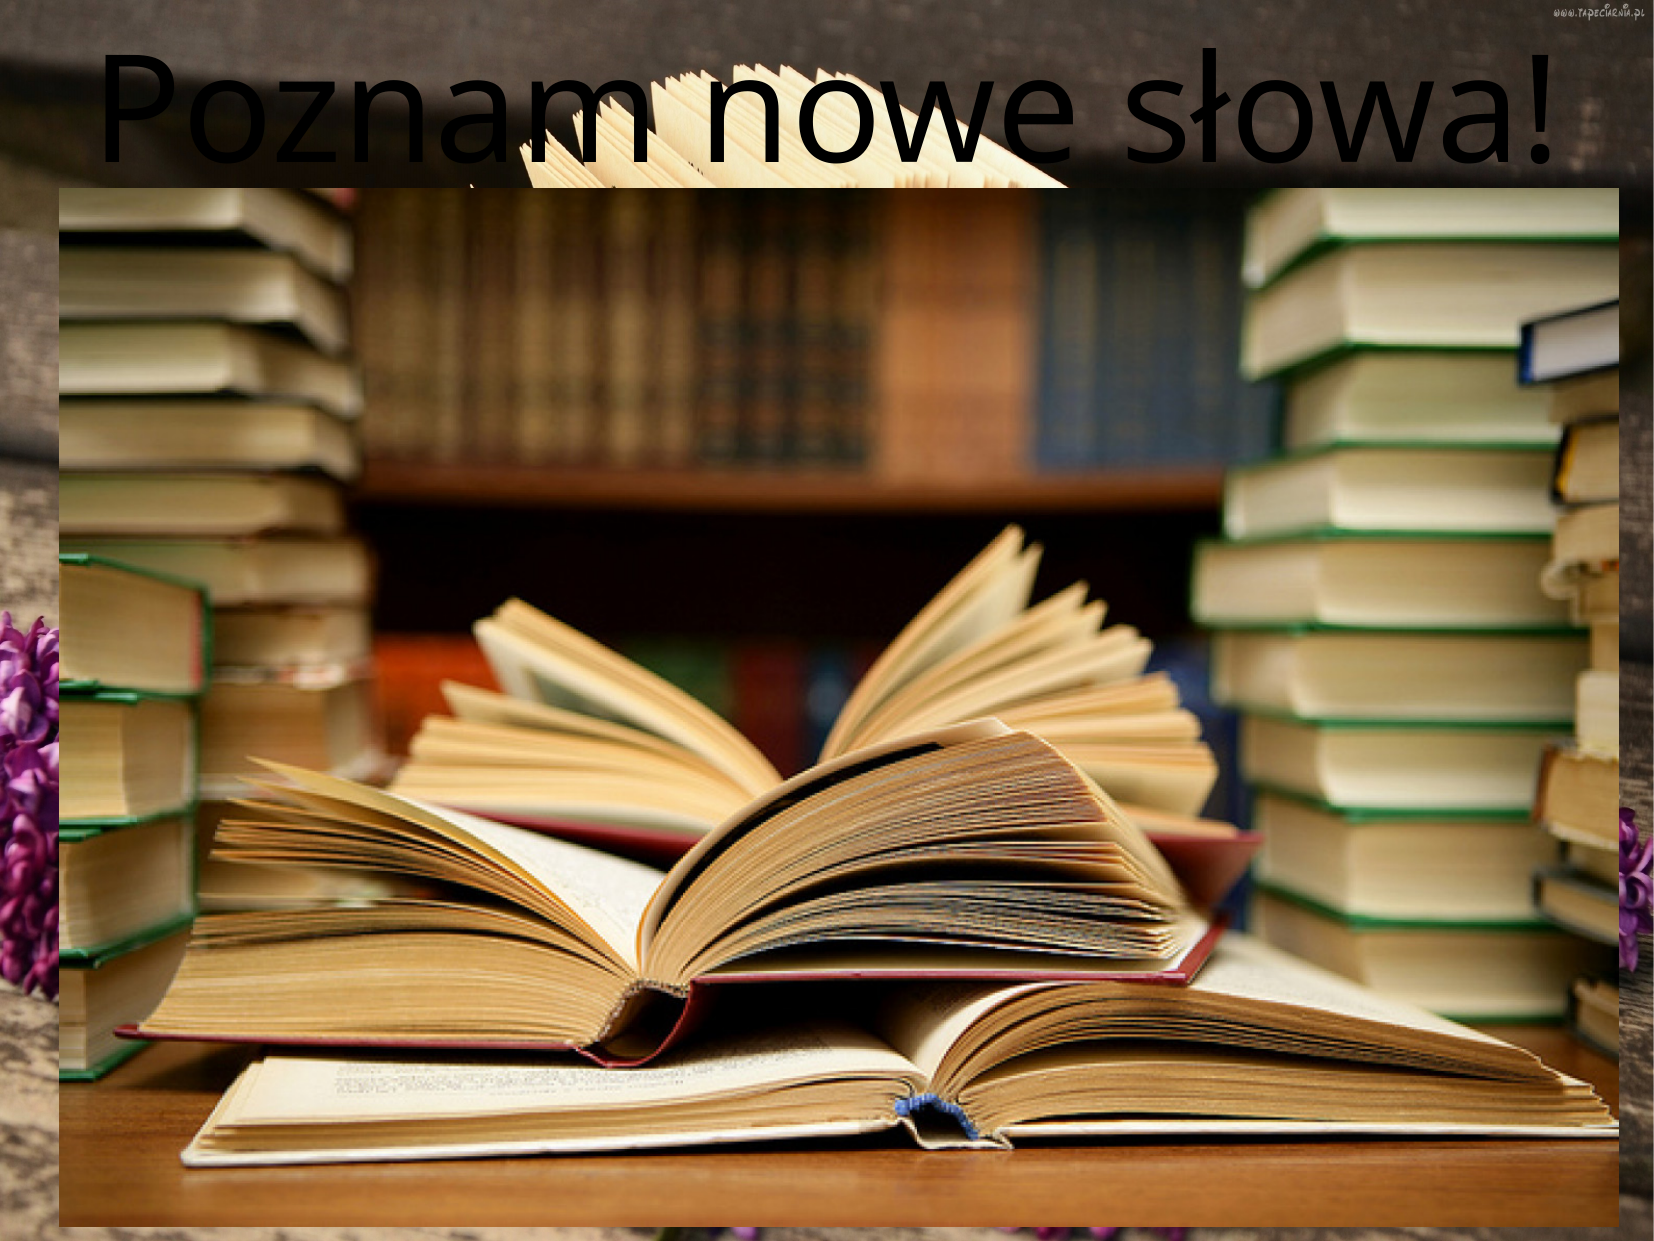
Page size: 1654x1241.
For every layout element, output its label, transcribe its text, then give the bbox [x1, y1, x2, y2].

picture [59, 188, 1619, 1227]
title Poznam nowe słowa! [82, 0, 1571, 188]
